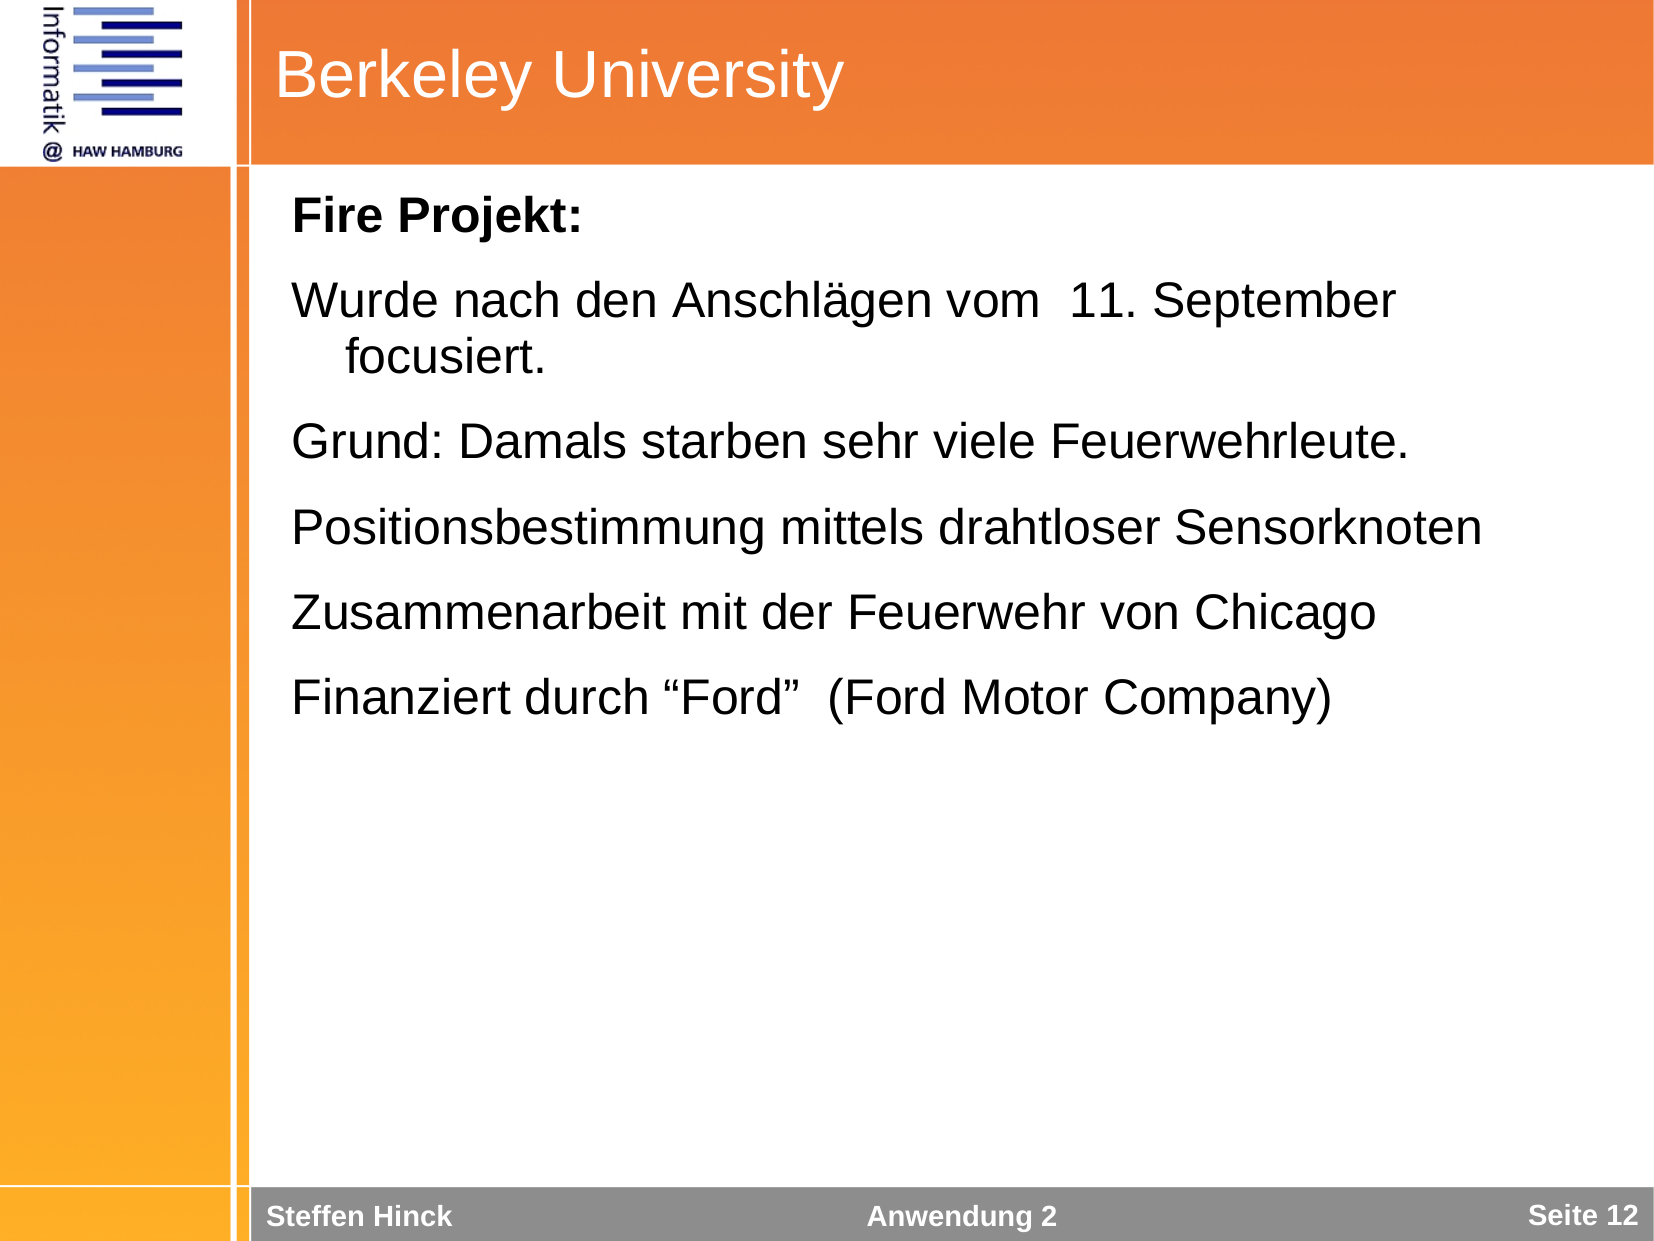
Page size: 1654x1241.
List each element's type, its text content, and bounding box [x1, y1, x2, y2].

title Berkeley University [274, 11, 1651, 137]
picture [0, 0, 1654, 1241]
picture [43, 5, 186, 162]
list Fire Projekt: Wurde nach den Anschlägen vom 11. September focusiert. Grund: Damals starben sehr viele Feuerwehrleute. Positionsbestimmung mittels drahtloser Sensorknoten Zusammenarbeit mit der Feuerwehr von Chicago Finanziert durch “Ford” (Ford Motor Company) [274, 187, 1576, 976]
